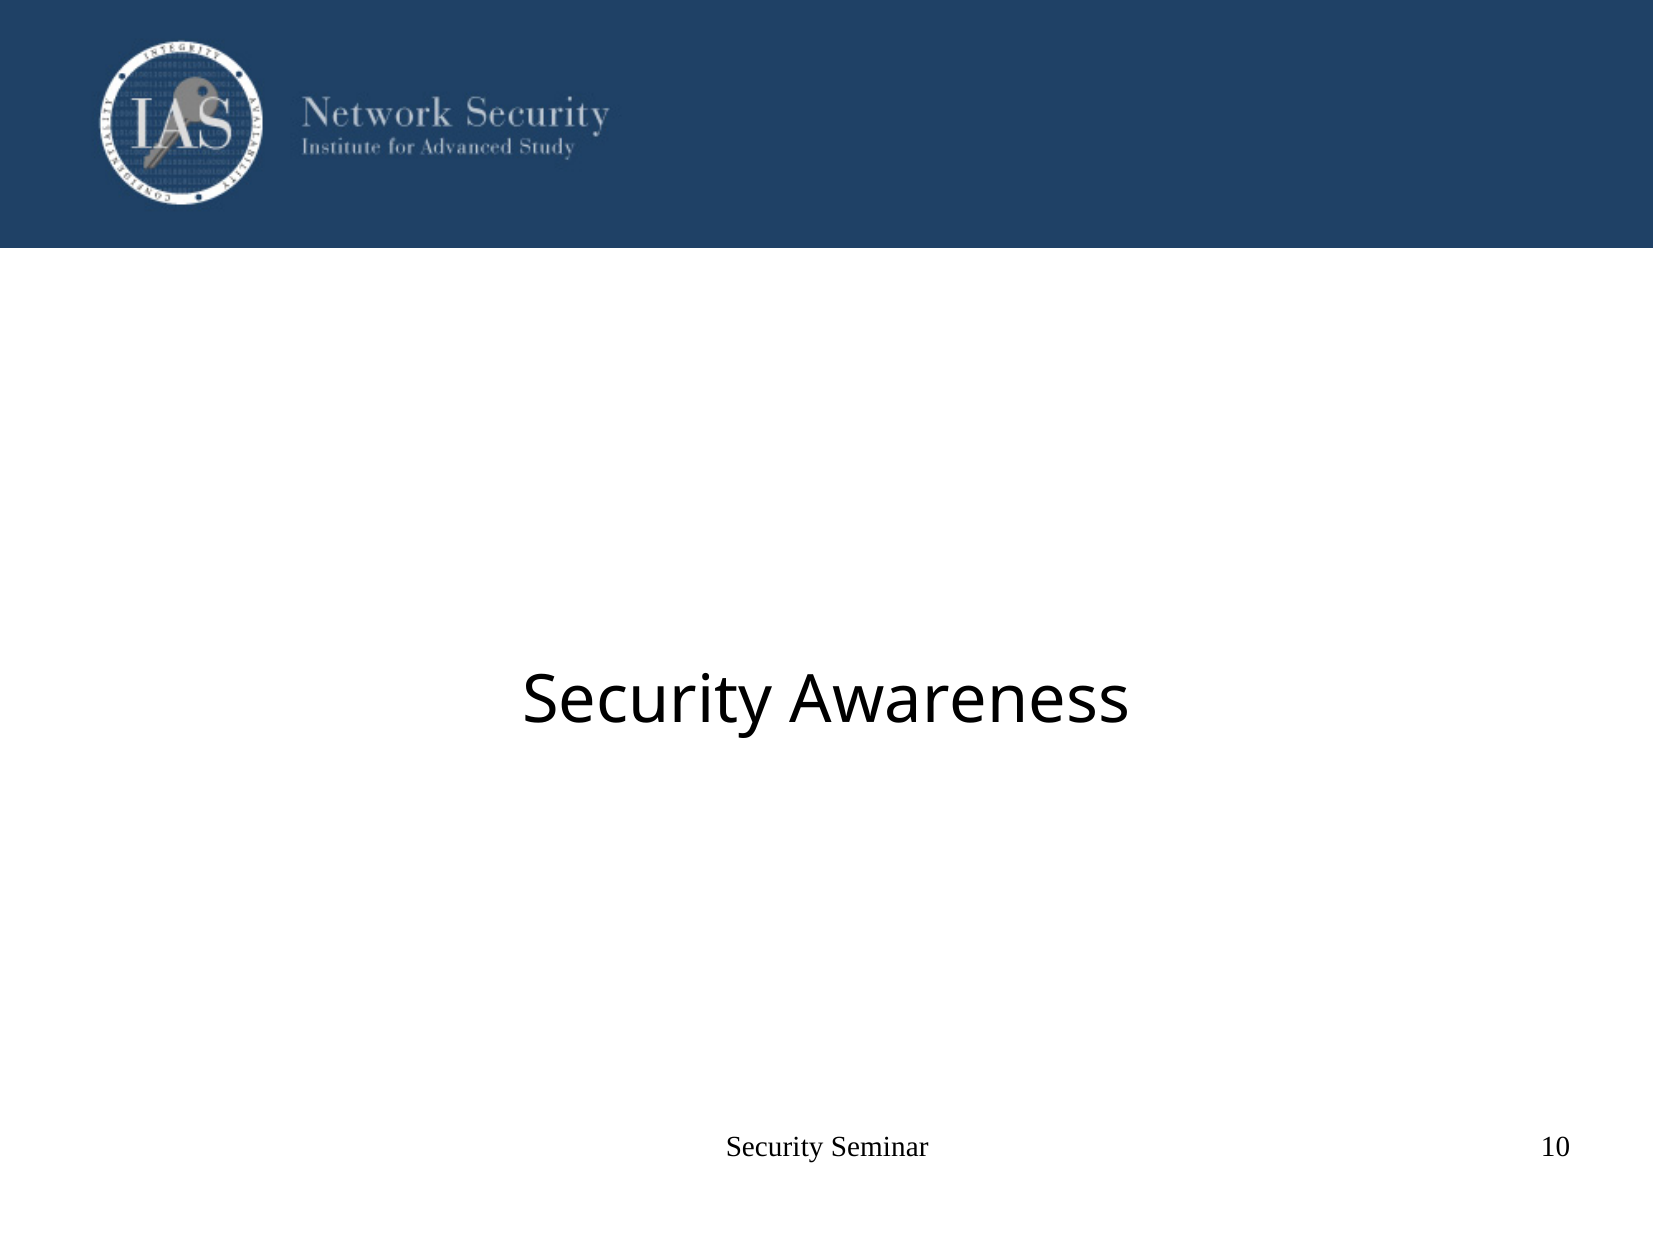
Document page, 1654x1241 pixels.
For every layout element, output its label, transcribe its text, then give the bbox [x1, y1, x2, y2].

picture [0, 0, 1653, 248]
list Security Awareness [82, 290, 1571, 1095]
